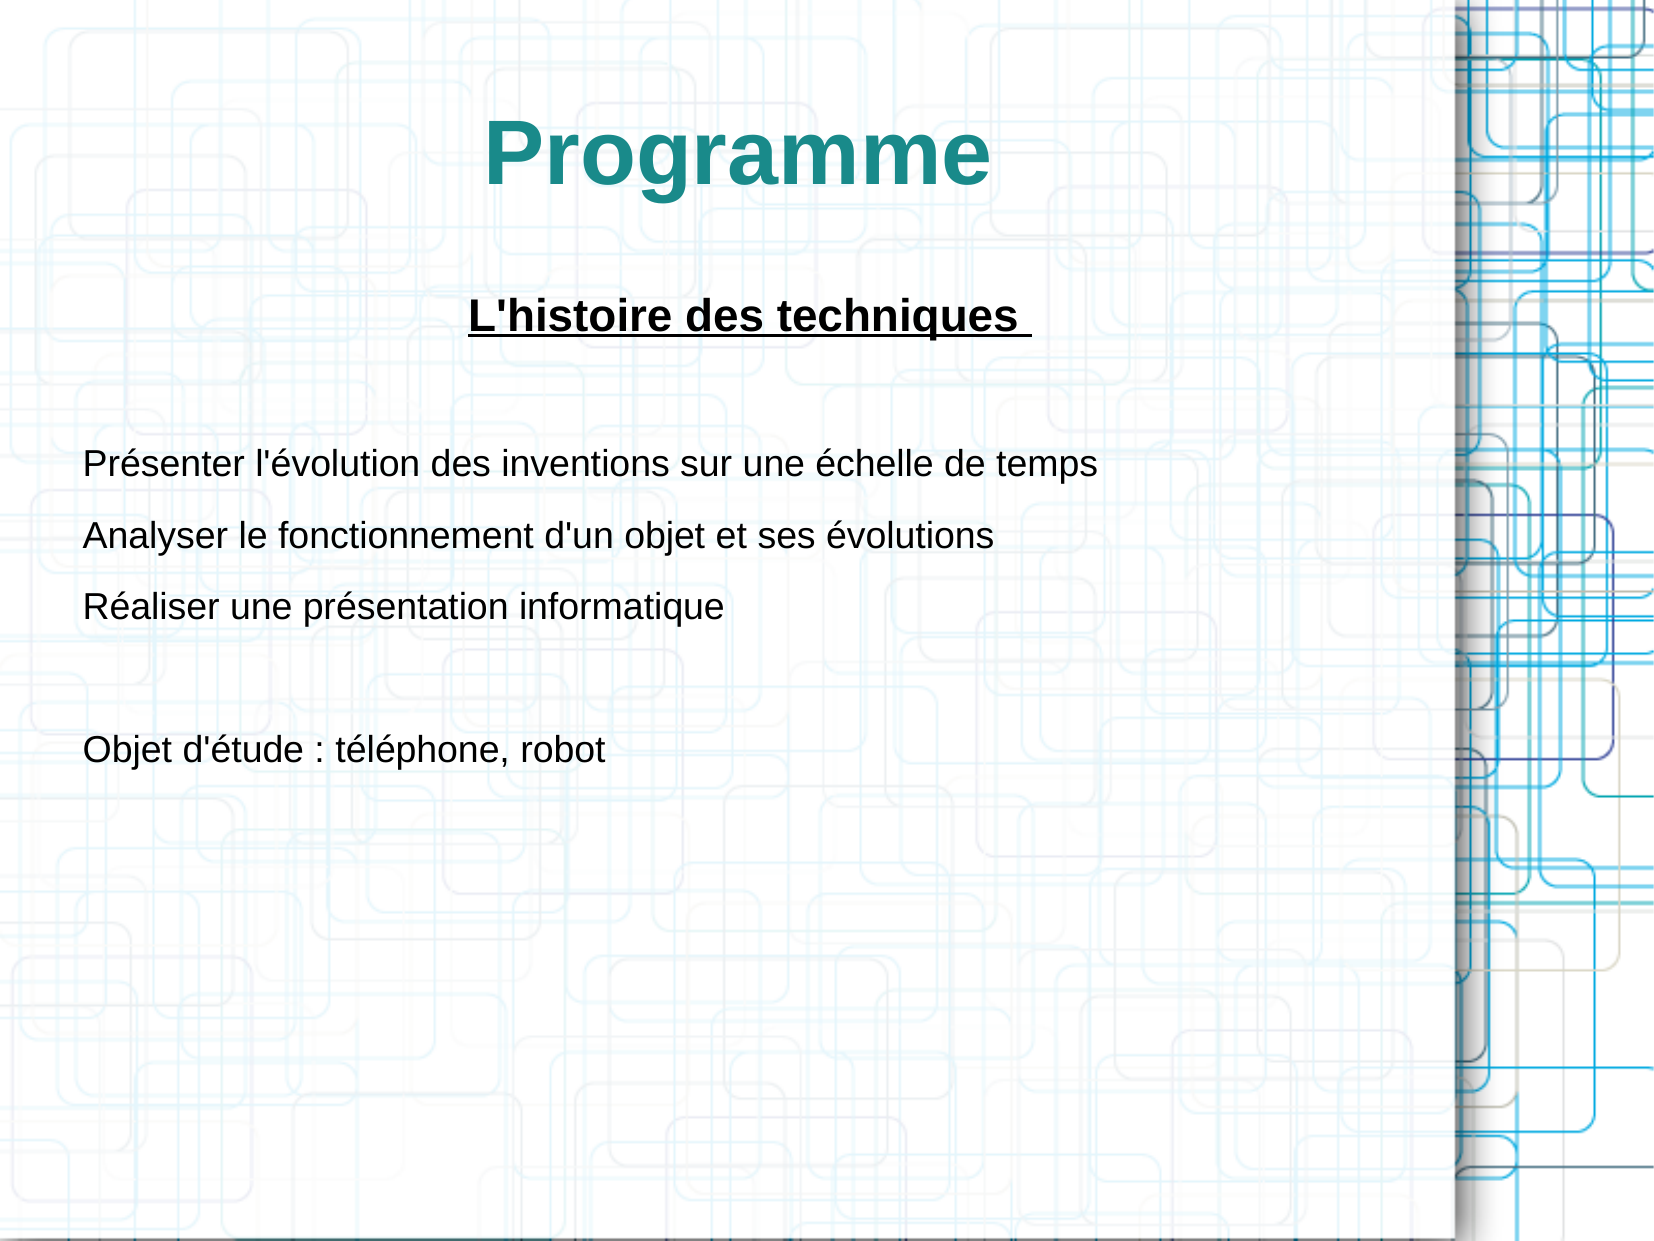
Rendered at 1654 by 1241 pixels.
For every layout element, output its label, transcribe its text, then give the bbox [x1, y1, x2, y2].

picture [0, 0, 1654, 1241]
list L'histoire des techniques Présenter l'évolution des inventions sur une échelle de temps Analyser le fonctionnement d'un objet et ses évolutions Réaliser une présentation informatique Objet d'étude : téléphone, robot [82, 290, 1418, 1010]
title Programme [59, 49, 1418, 257]
